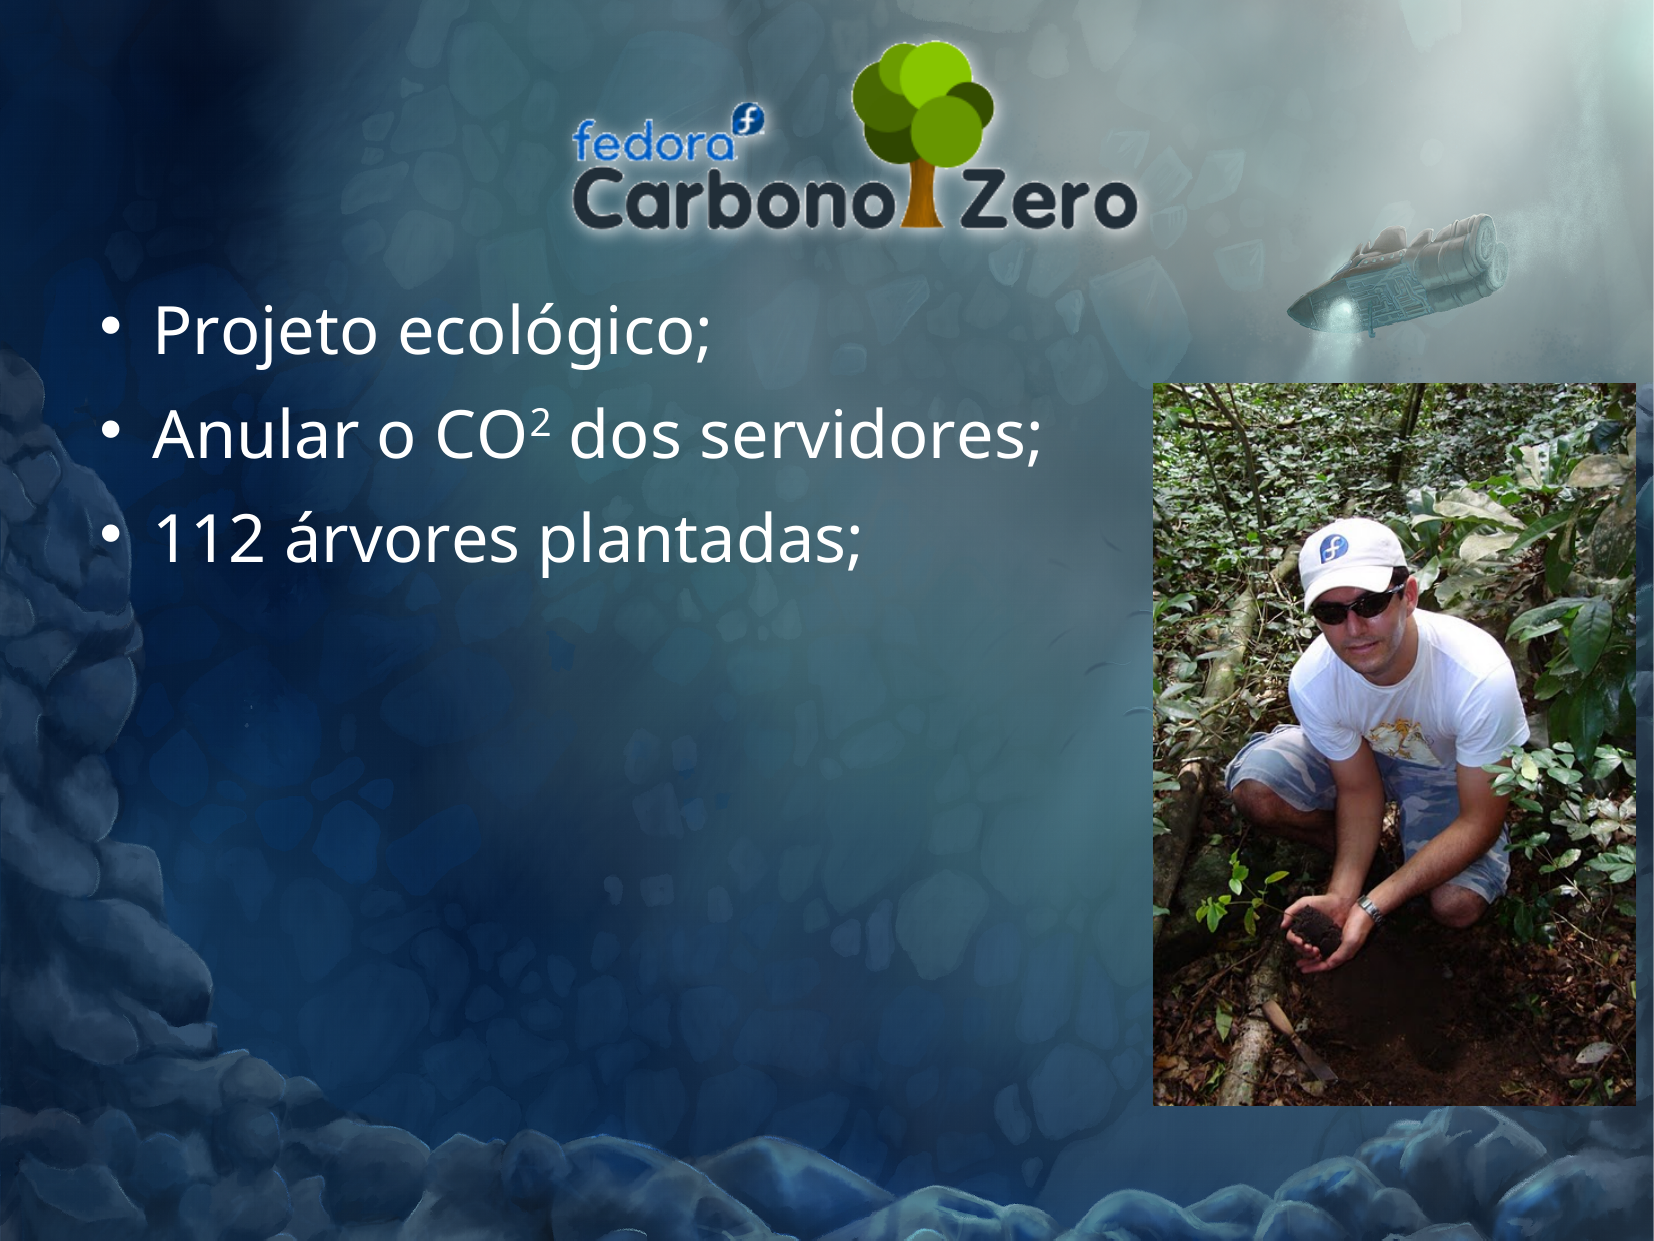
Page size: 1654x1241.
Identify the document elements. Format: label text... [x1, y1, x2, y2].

list Projeto ecológico; Anular o CO2 dos servidores; 112 árvores plantadas; [82, 290, 1570, 1114]
picture [0, 0, 1654, 1241]
